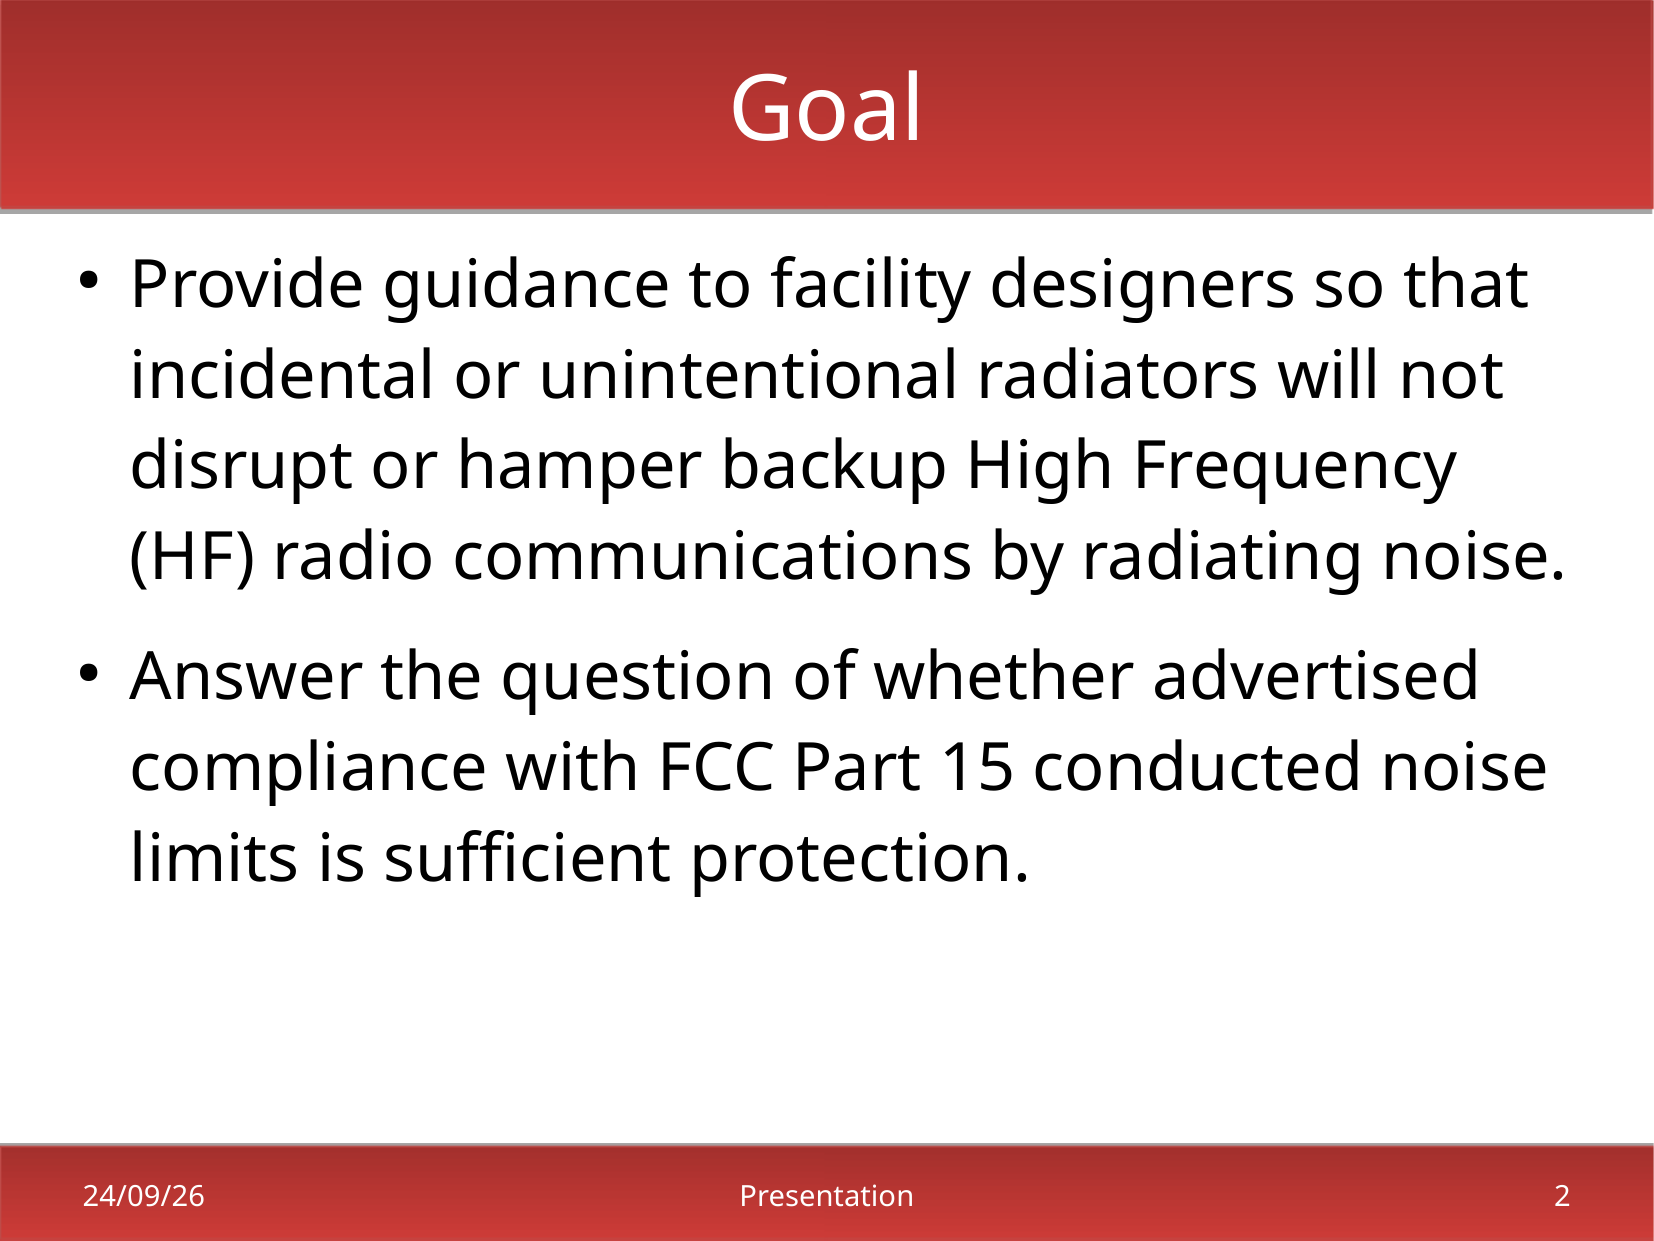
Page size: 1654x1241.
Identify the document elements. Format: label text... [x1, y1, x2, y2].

picture [0, 1143, 1654, 1241]
picture [0, 0, 1654, 214]
list Provide guidance to facility designers so that incidental or unintentional radiators will not disrupt or hamper backup High Frequency (HF) radio communications by radiating noise. Answer the question of whether advertised compliance with FCC Part 15 conducted noise limits is sufficient protection. [59, 236, 1595, 1055]
title Goal [59, 31, 1595, 178]
